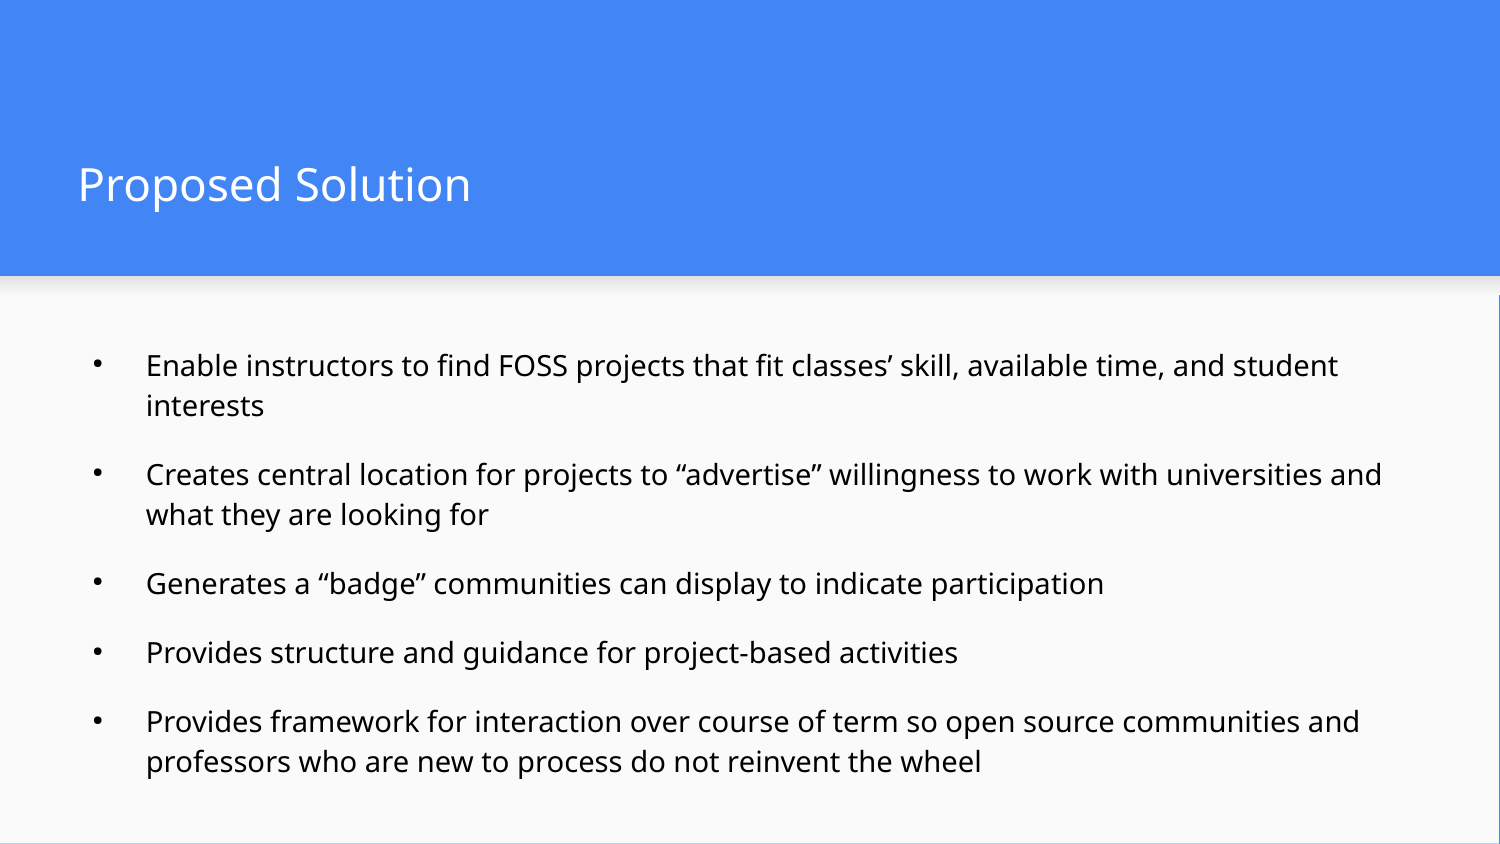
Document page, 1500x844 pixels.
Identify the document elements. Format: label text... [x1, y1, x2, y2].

title Proposed Solution [77, 121, 1427, 248]
list Enable instructors to find FOSS projects that fit classes’ skill, available time, and student interests Creates central location for projects to “advertise” willingness to work with universities and what they are looking for Generates a “badge” communities can display to indicate participation Provides structure and guidance for project-based activities Provides framework for interaction over course of term so open source communities and professors who are new to process do not reinvent the wheel [75, 345, 1425, 835]
